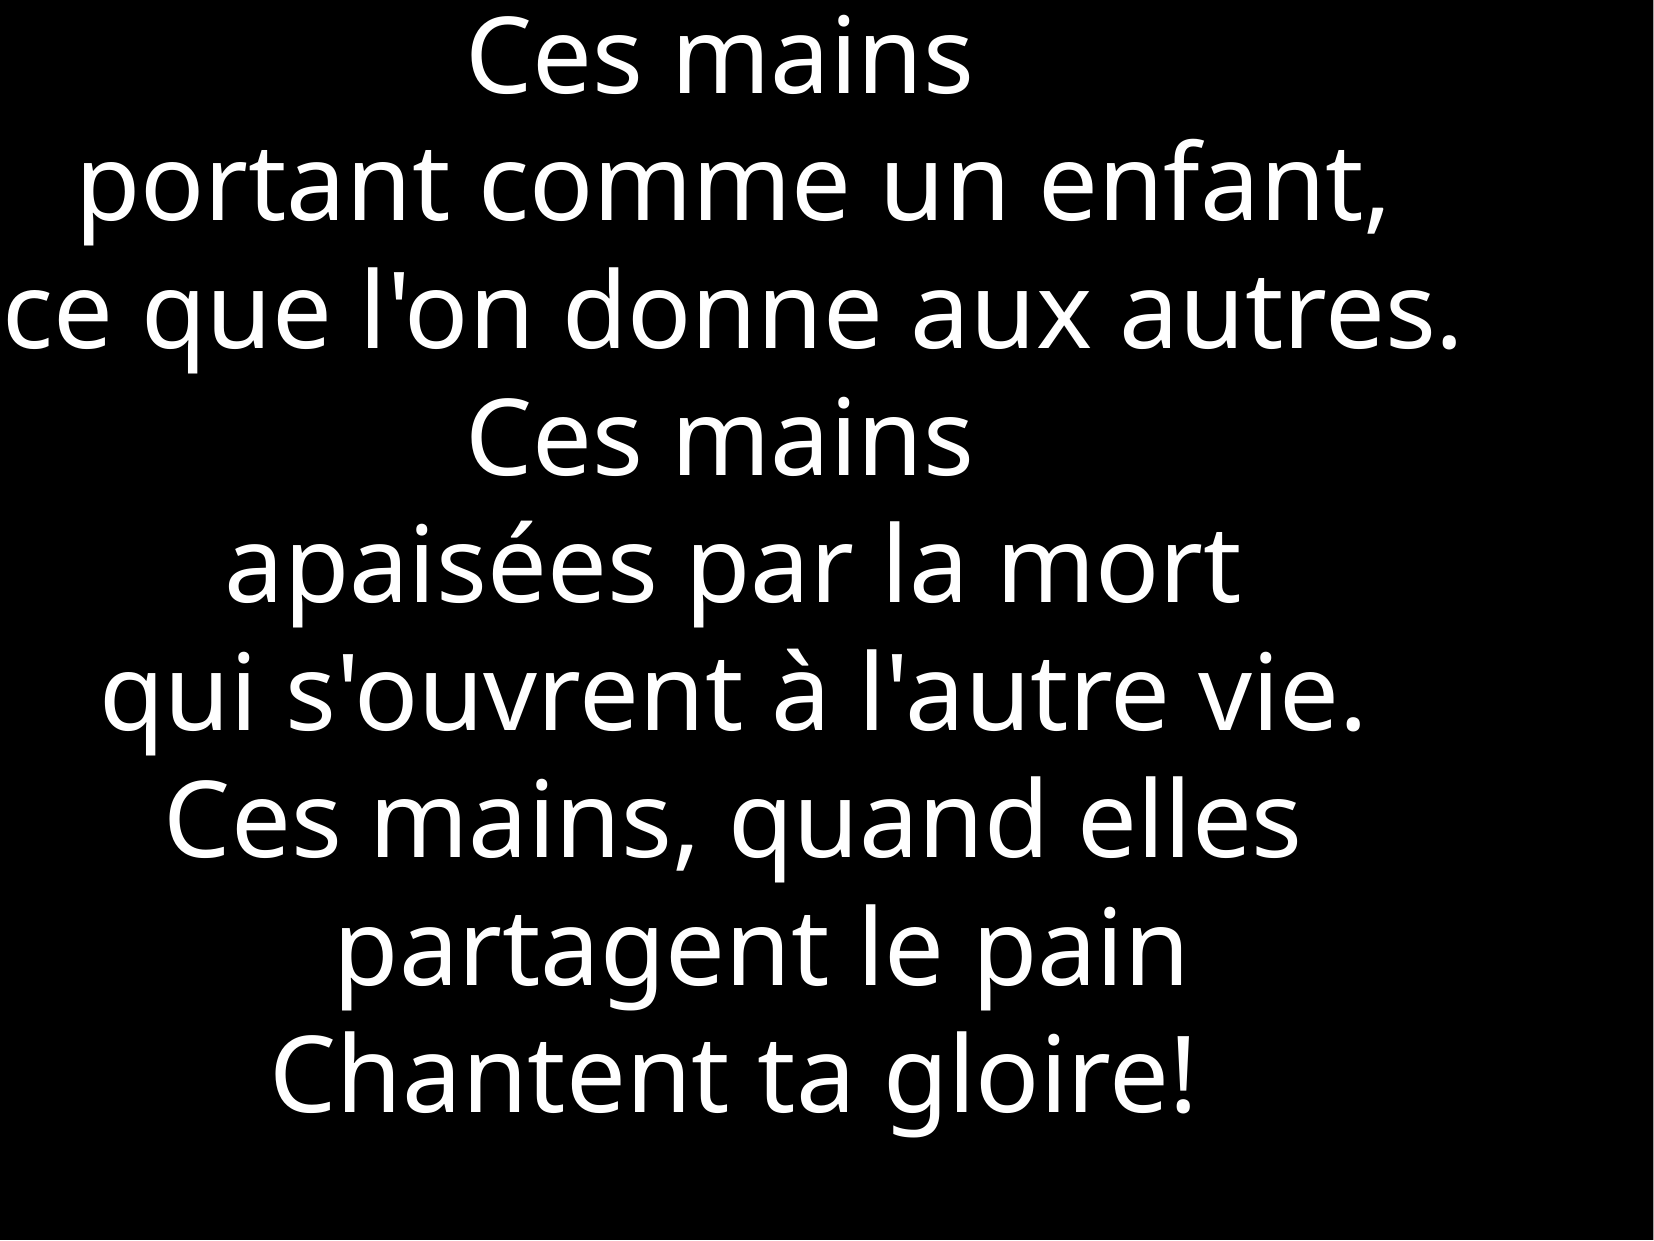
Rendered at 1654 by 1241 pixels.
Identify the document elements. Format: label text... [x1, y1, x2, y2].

list Ces mains portant comme un enfant, ce que l'on donne aux autres. Ces mains apaisées par la mort qui s'ouvrent à l'autre vie. Ces mains, quand elles partagent le pain Chantent ta gloire! [0, 0, 1504, 722]
